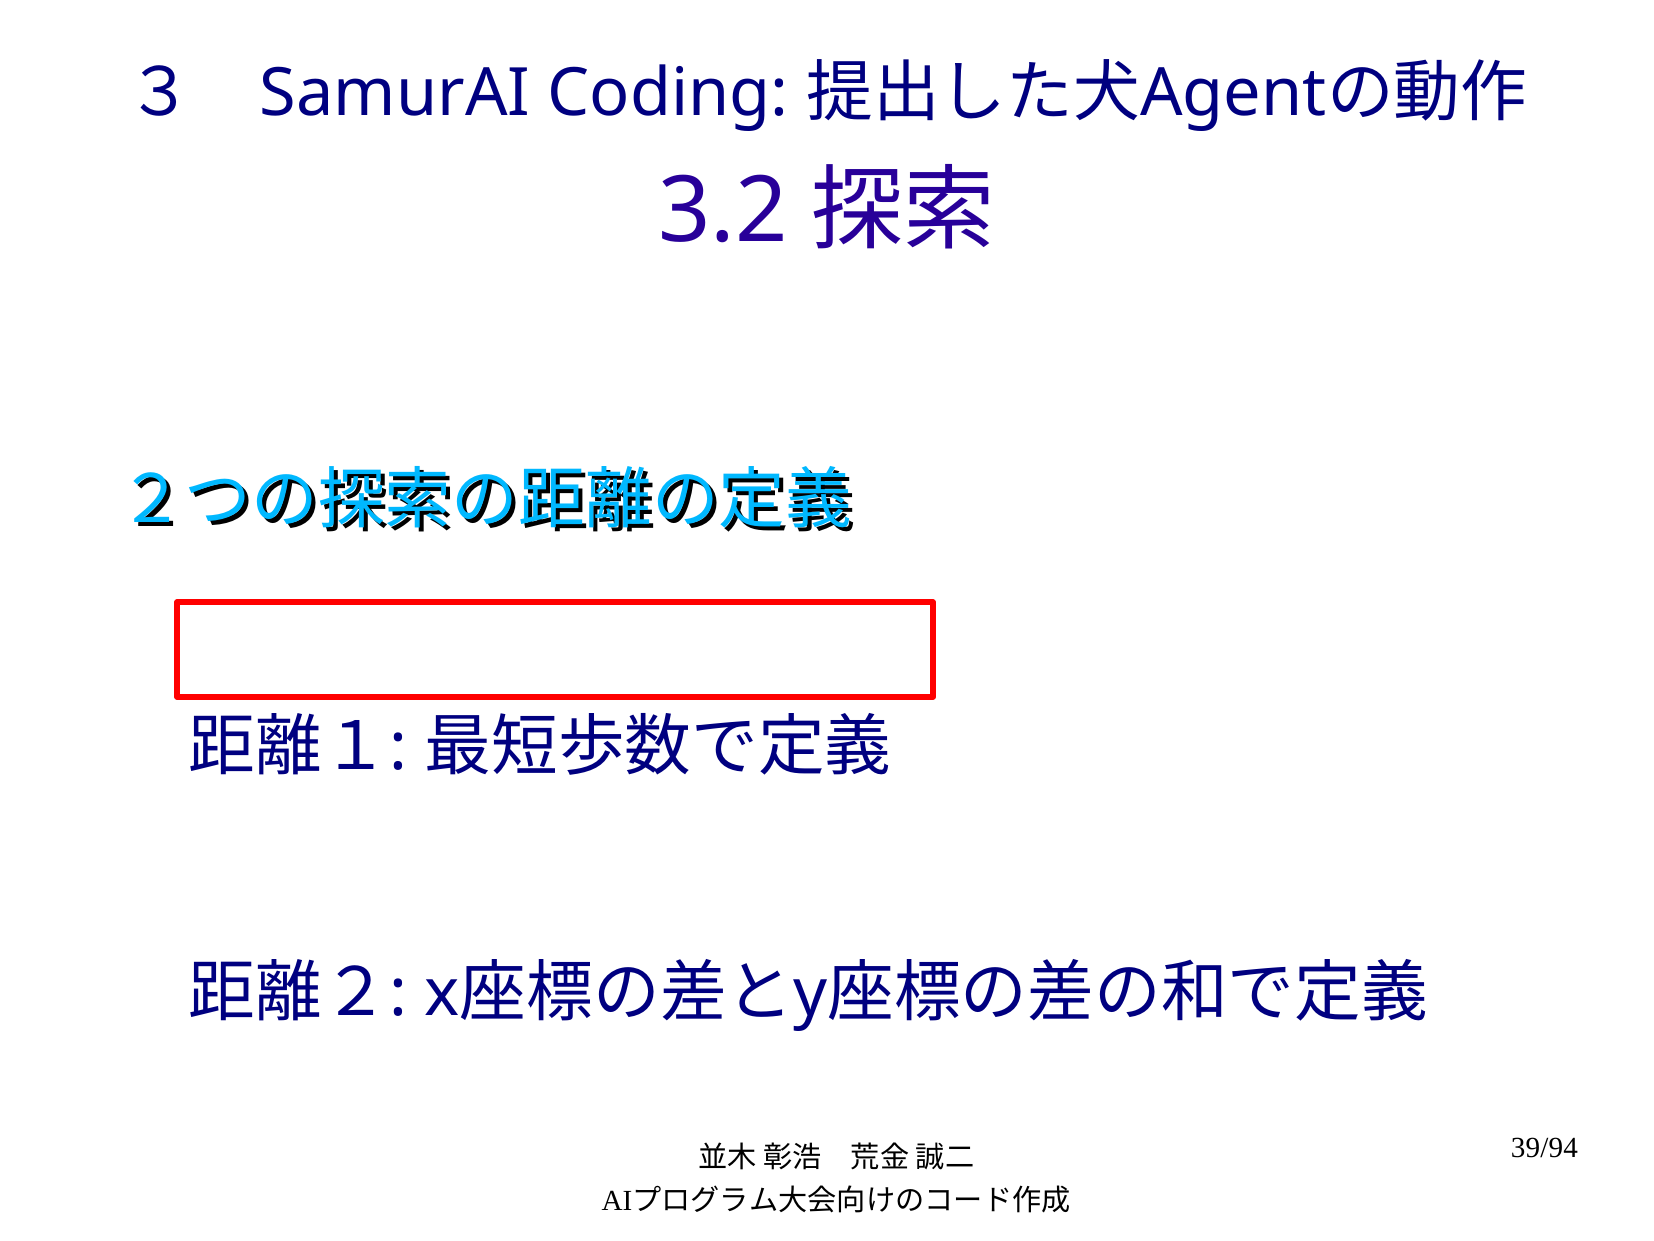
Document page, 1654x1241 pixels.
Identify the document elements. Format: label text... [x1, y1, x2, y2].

title ３ SamurAI Coding: 提出した犬Agentの動作 3.2 探索 [82, 49, 1571, 257]
list ２つの探索の距離の定義 距離１: 最短歩数で定義 距離２: x座標の差とy座標の差の和で定義 [118, 324, 1571, 1030]
